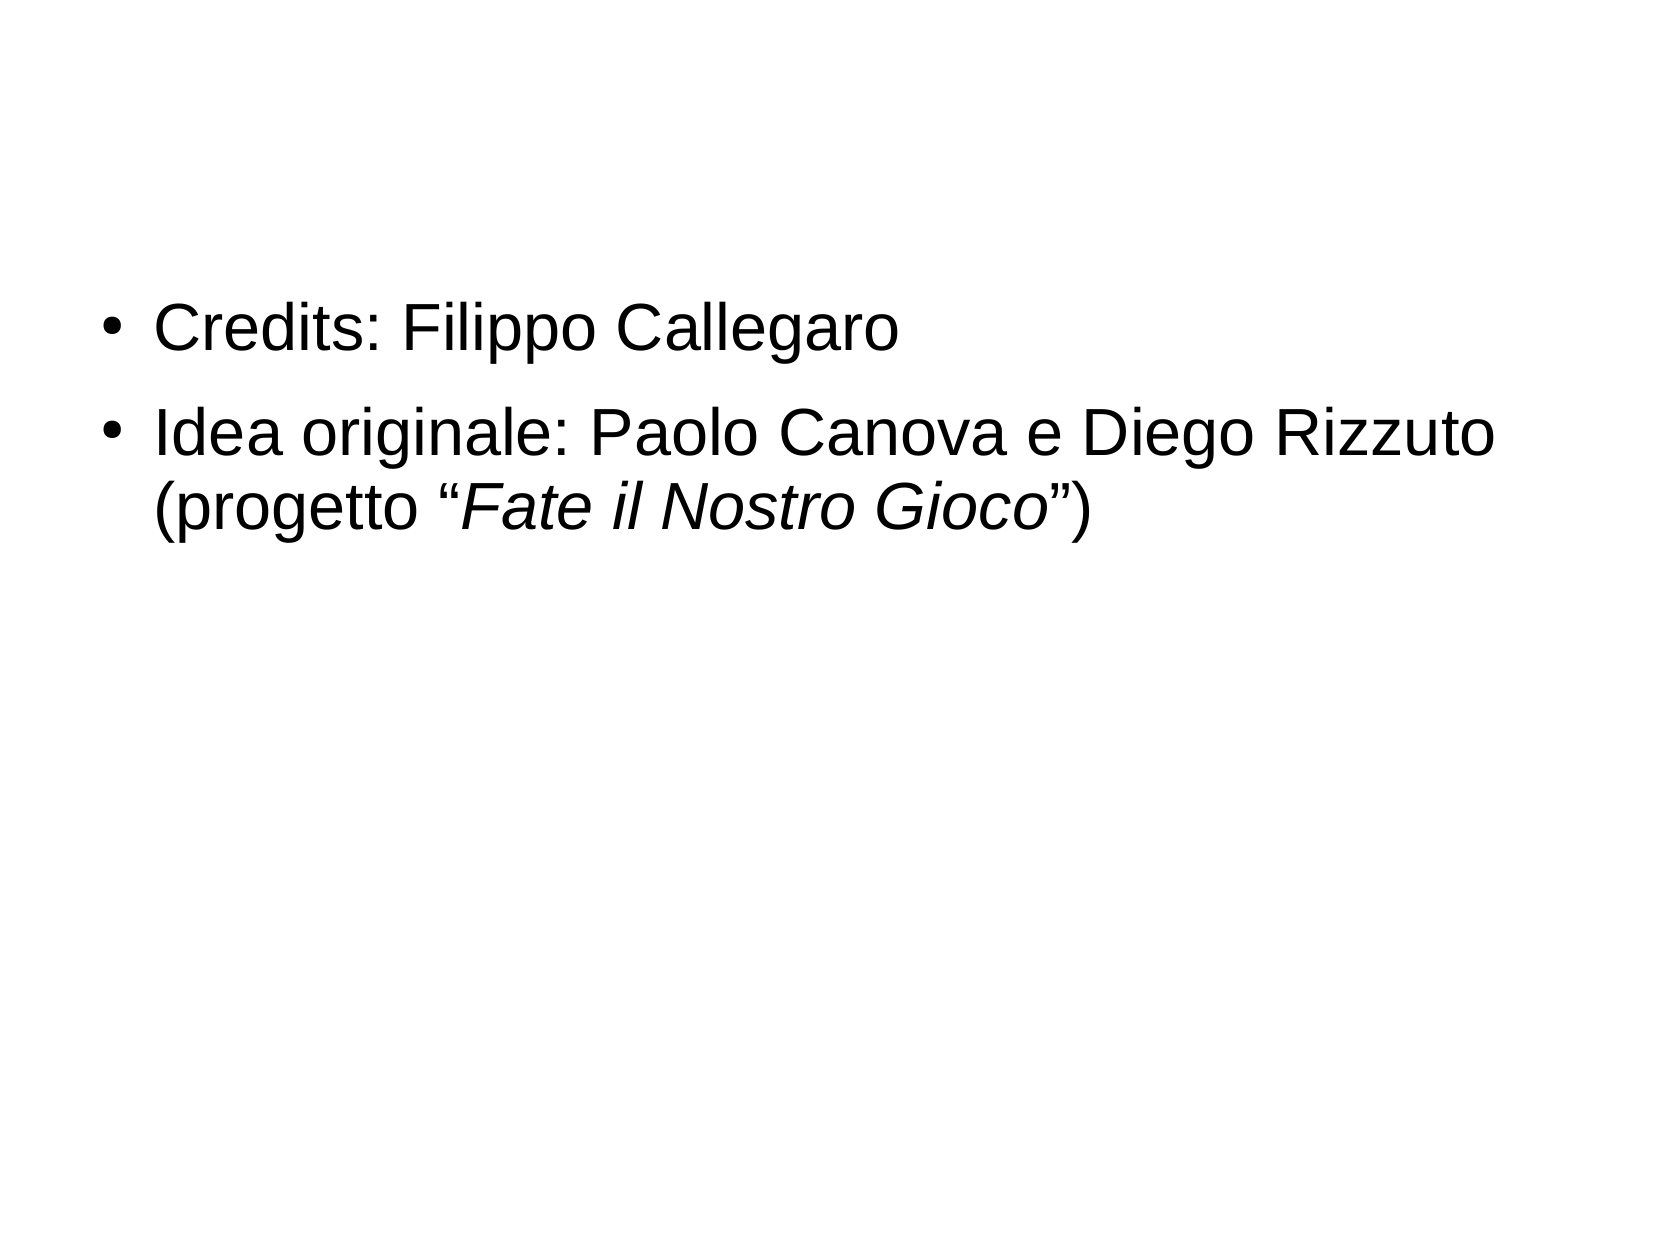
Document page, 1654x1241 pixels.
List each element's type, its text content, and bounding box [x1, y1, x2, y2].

list Credits: Filippo Callegaro Idea originale: Paolo Canova e Diego Rizzuto (progetto “Fate il Nostro Gioco”) [82, 290, 1571, 1010]
